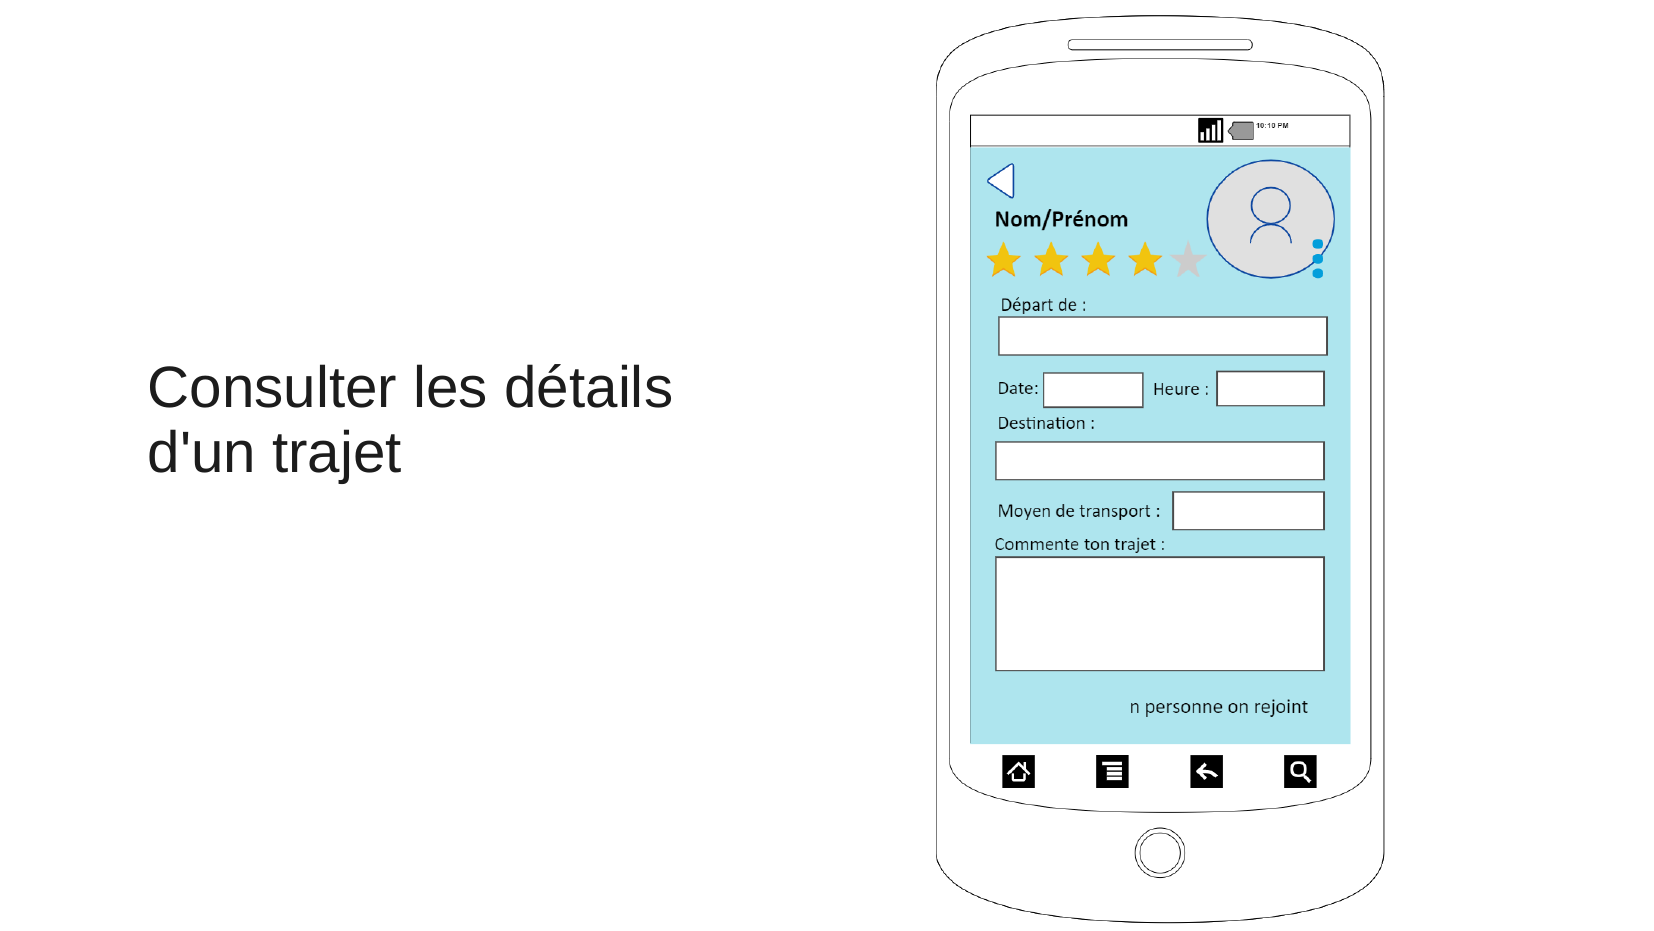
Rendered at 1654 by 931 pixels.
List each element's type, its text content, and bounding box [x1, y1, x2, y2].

picture [915, 2, 1385, 931]
list Consulter les détails d'un trajet [147, 354, 745, 492]
